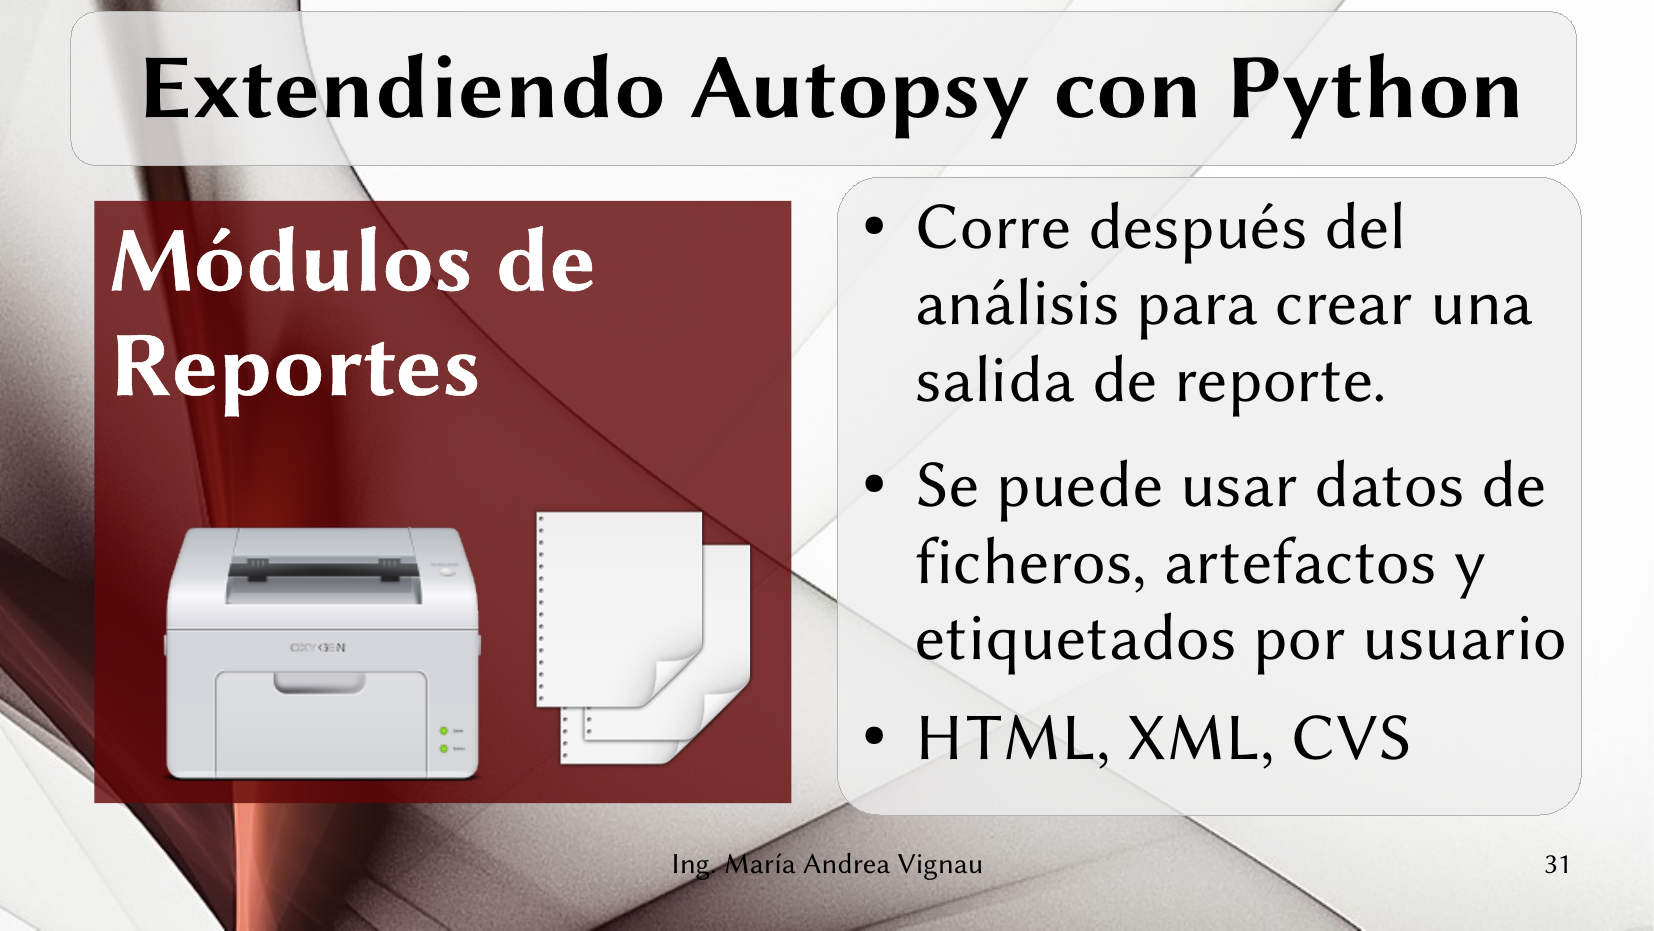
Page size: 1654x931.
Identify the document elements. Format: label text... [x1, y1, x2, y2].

title Extendiendo Autopsy con Python [82, 10, 1583, 166]
picture [0, 0, 1654, 931]
list Corre después del análisis para crear una salida de reporte. Se puede usar datos de ficheros, artefactos y etiquetados por usuario HTML, XML, CVS [844, 188, 1571, 804]
text_box Módulos de Reportes [94, 200, 792, 804]
